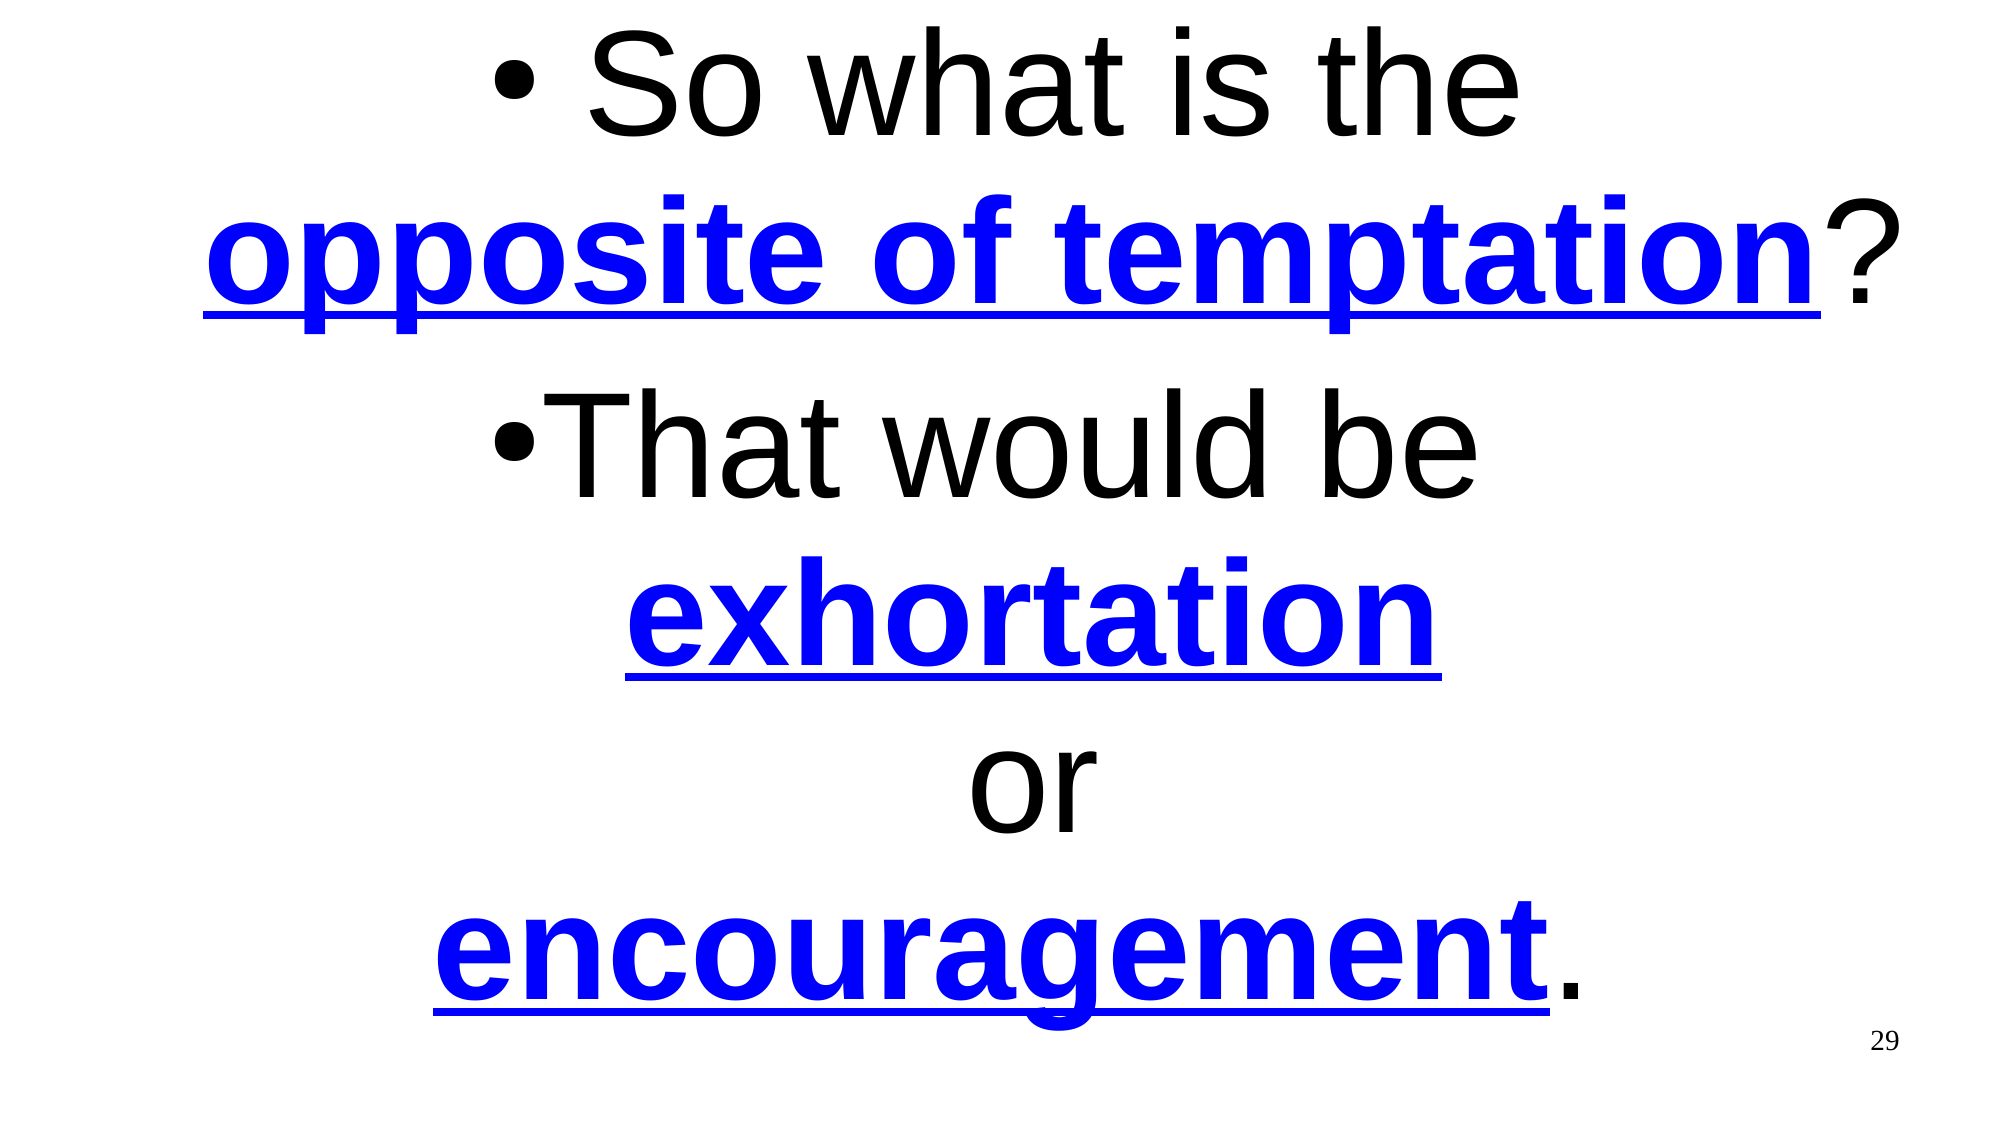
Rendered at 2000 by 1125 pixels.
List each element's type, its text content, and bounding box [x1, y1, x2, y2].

list So what is the opposite of temptation? That would be exhortation or encouragement. [0, 0, 1996, 1123]
